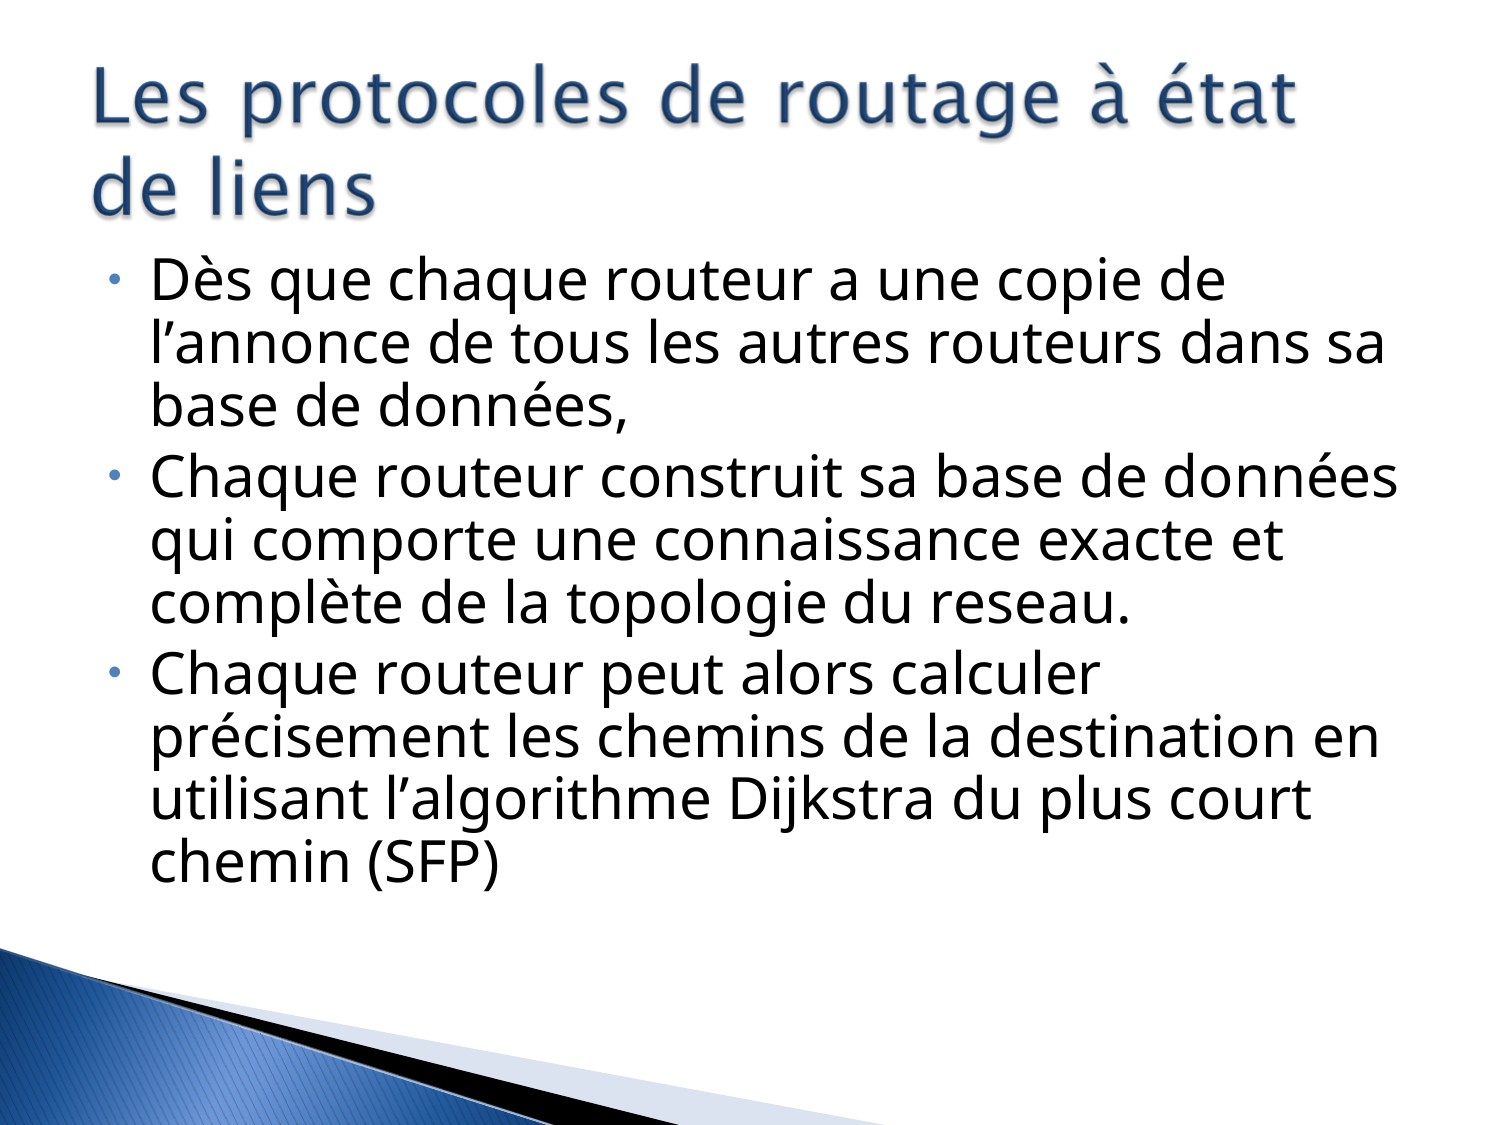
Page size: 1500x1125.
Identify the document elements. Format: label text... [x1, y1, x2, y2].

list Dès que chaque routeur a une copie de l’annonce de tous les autres routeurs dans sa base de données, Chaque routeur construit sa base de données qui comporte une connaissance exacte et complète de la topologie du reseau. Chaque routeur peut alors calculer précisement les chemins de la destination en utilisant l’algorithme Dijkstra du plus court chemin (SFP) [75, 263, 1426, 986]
picture [0, 947, 559, 1125]
text_box [75, 31, 1426, 263]
